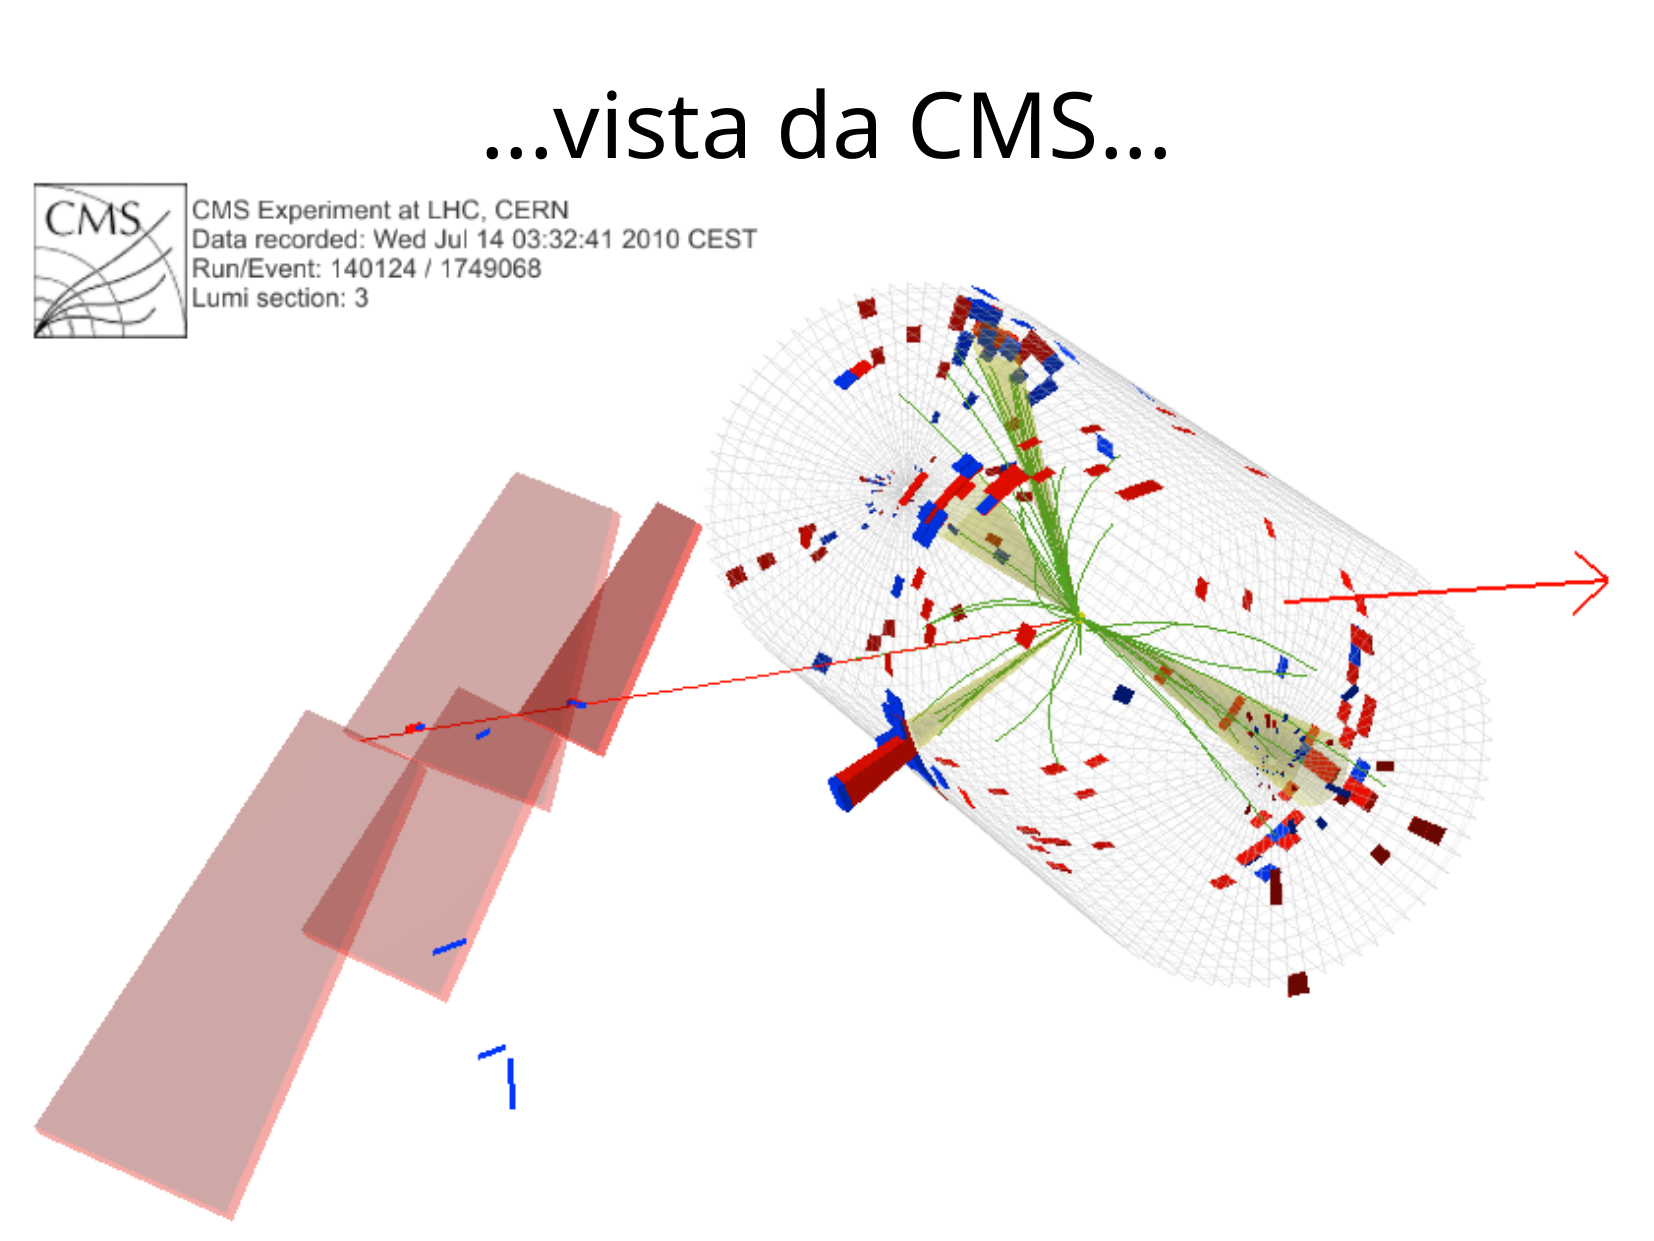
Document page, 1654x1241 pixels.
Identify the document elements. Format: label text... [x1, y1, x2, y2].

title ...vista da CMS... [82, 19, 1571, 227]
picture [1, 162, 1652, 1241]
